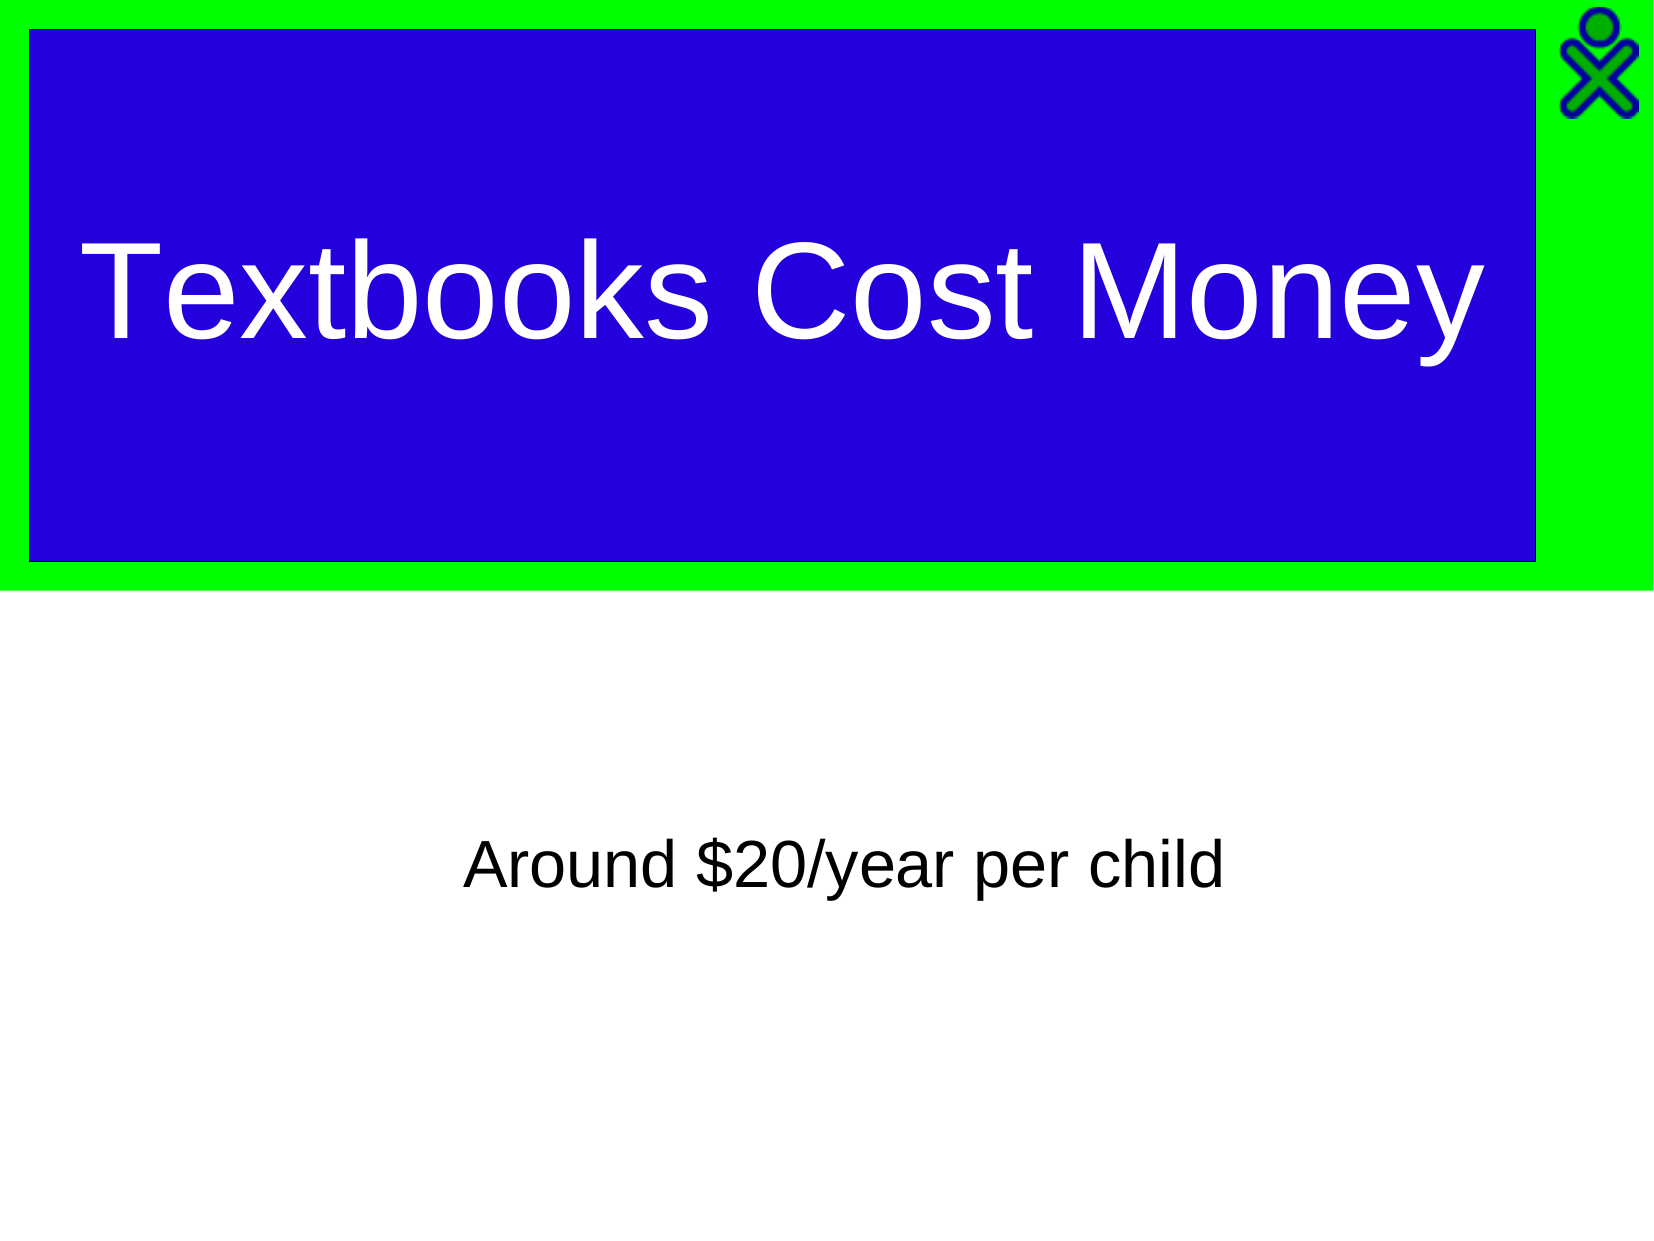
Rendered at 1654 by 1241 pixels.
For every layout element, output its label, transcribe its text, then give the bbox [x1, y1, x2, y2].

subtitle Around $20/year per child [82, 627, 1571, 1102]
picture [1559, 7, 1639, 119]
title Textbooks Cost Money [59, 56, 1506, 525]
